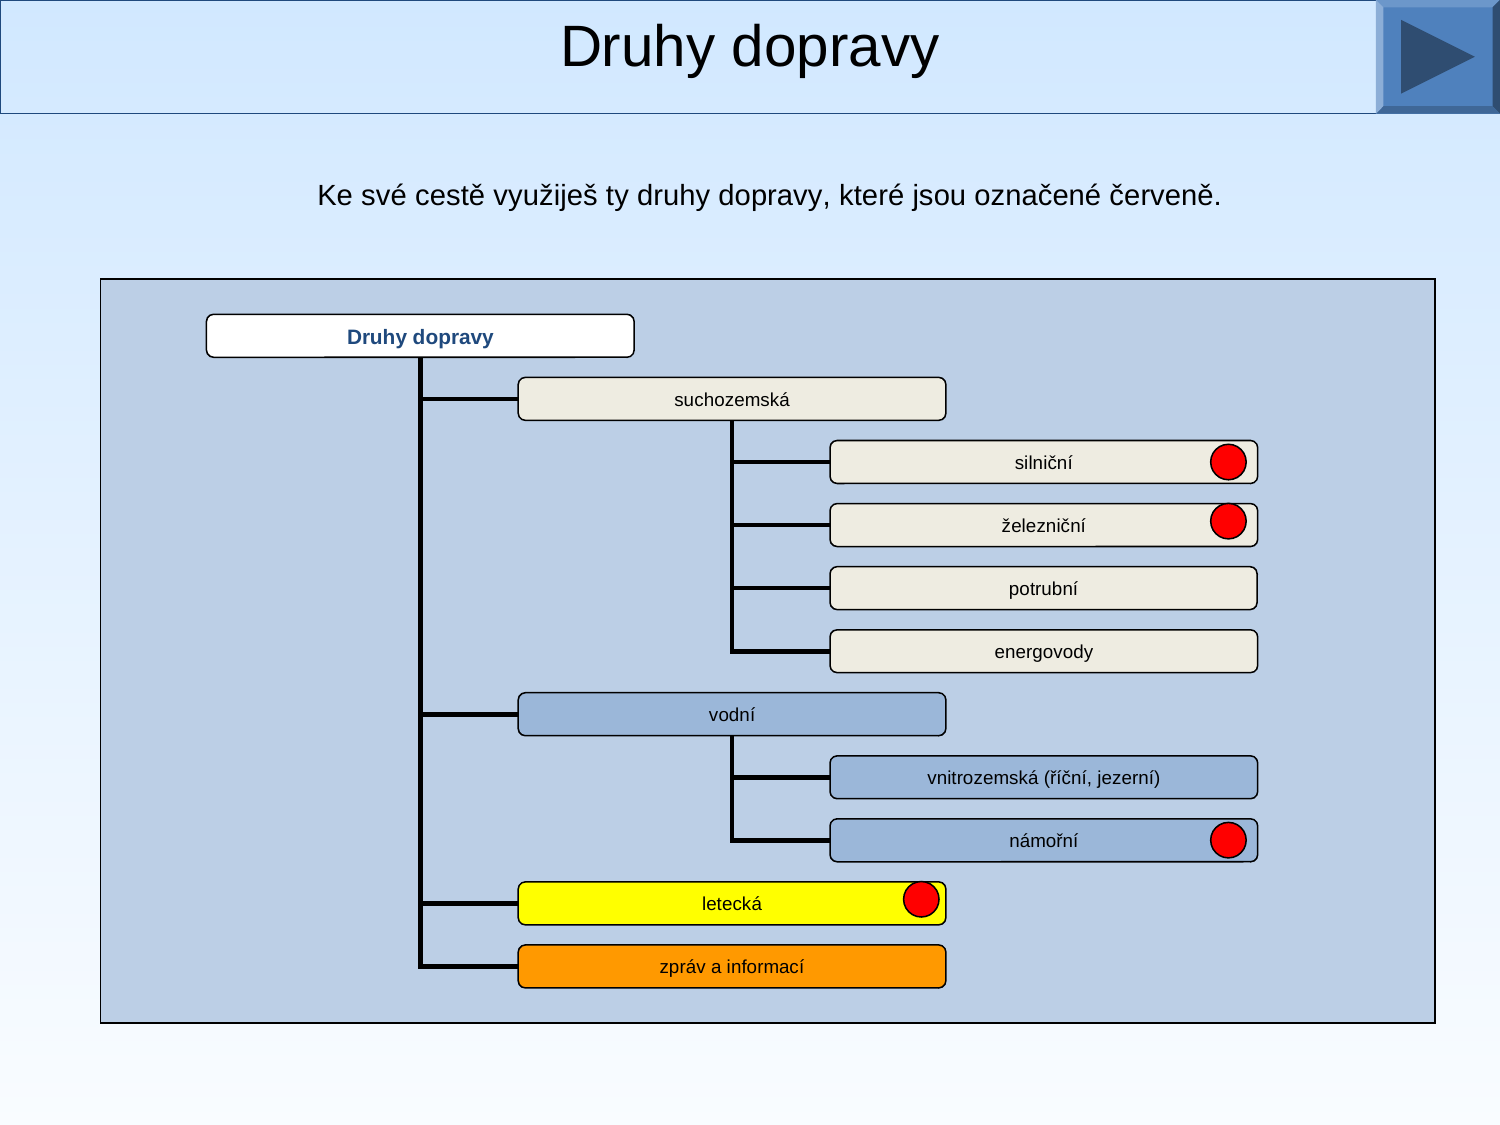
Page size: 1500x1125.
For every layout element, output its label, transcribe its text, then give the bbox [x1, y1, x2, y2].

text_box námořní [830, 818, 1258, 862]
text_box zpráv a informací [518, 944, 946, 988]
text_box potrubní [830, 566, 1258, 610]
text_box vnitrozemská (říční, jezerní) [830, 755, 1258, 799]
text_box [1377, 0, 1500, 114]
text_box letecká [518, 881, 946, 925]
text_box vodní [518, 692, 946, 736]
text_box železniční [830, 503, 1258, 547]
text_box energovody [830, 629, 1258, 673]
title Ke své cestě využiješ ty druhy dopravy, které jsou označené červeně. [159, 160, 1390, 230]
text_box Druhy dopravy [206, 314, 635, 358]
text_box [100, 278, 1436, 1024]
text_box Druhy dopravy [1, 1, 1375, 86]
text_box suchozemská [518, 377, 946, 421]
text_box silniční [830, 440, 1258, 484]
